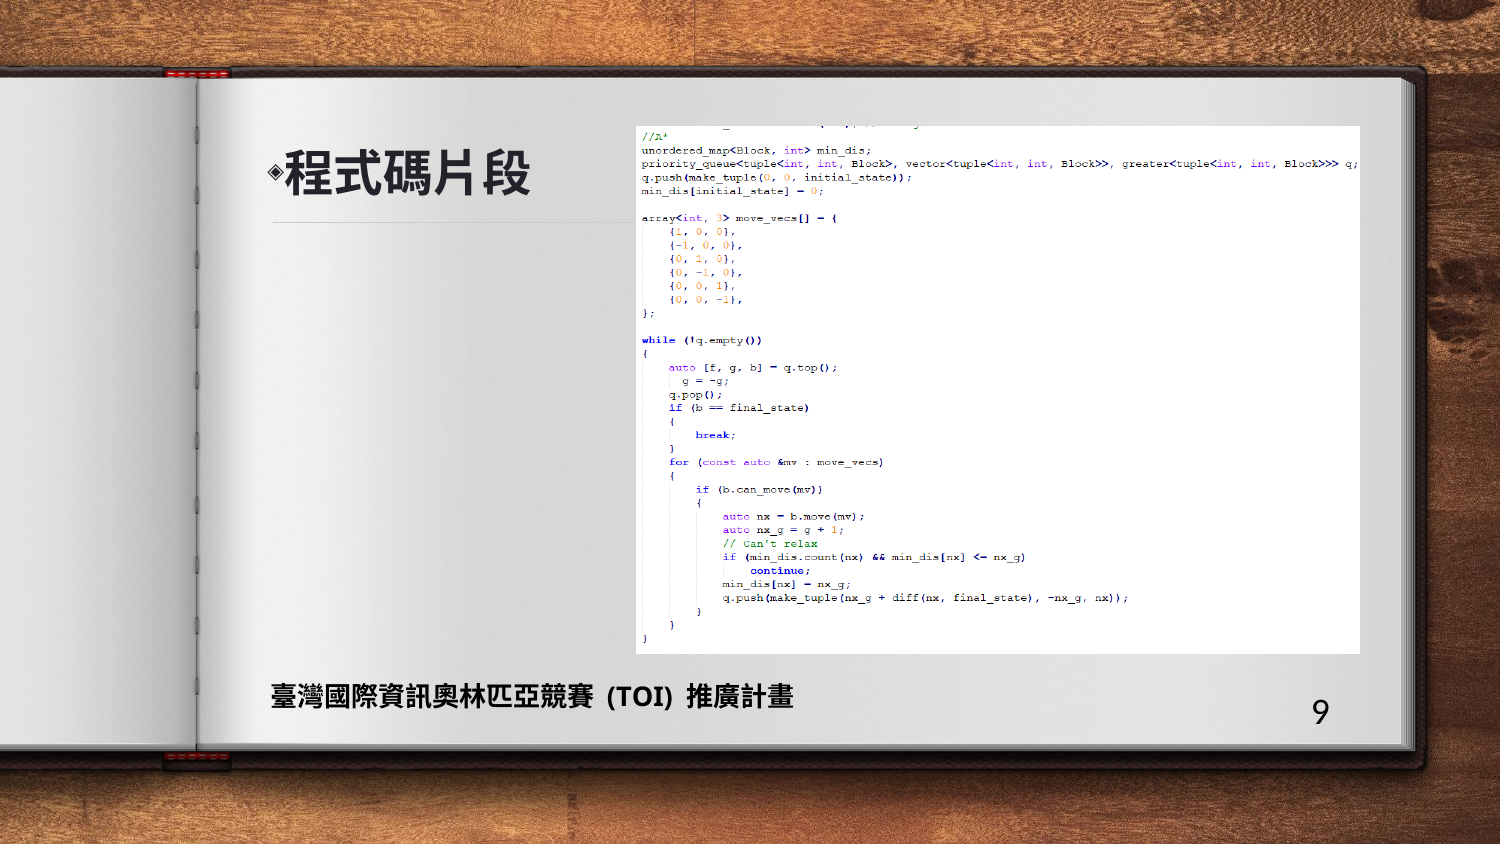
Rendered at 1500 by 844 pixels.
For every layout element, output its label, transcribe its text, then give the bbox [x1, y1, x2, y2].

list 程式碼片段 [252, 126, 601, 216]
text_box [1295, 672, 1386, 737]
picture [636, 126, 1360, 654]
